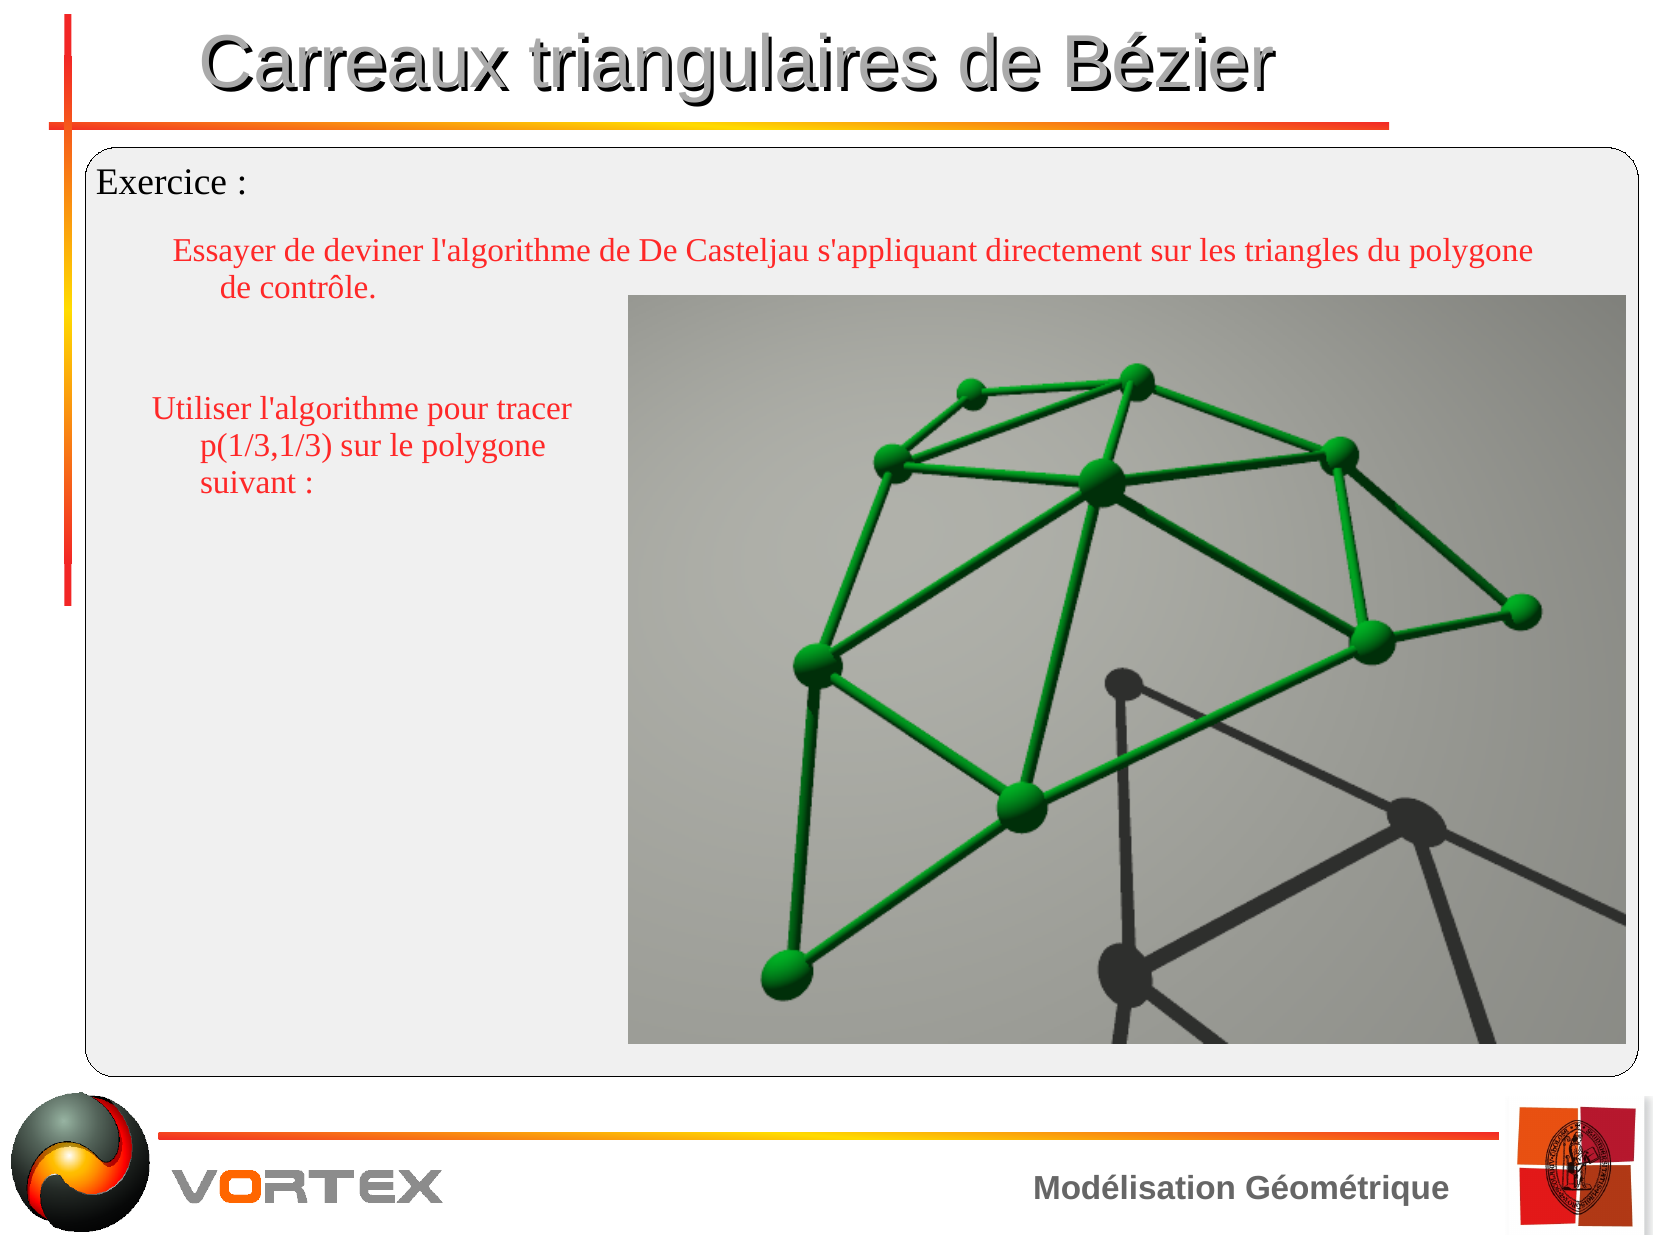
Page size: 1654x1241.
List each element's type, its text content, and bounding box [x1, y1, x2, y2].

list Exercice : Essayer de deviner l'algorithme de De Casteljau s'appliquant directement sur les triangles du polygone de contrôle. Utiliser l'algorithme pour tracer p(1/3,1/3) sur le polygone suivant : [78, 160, 1569, 1103]
text_box [91, 147, 1639, 1077]
picture [11, 1092, 443, 1232]
picture [1505, 1096, 1653, 1235]
picture [628, 295, 1626, 1045]
title Carreaux triangulaires de Bézier [82, 4, 1392, 120]
